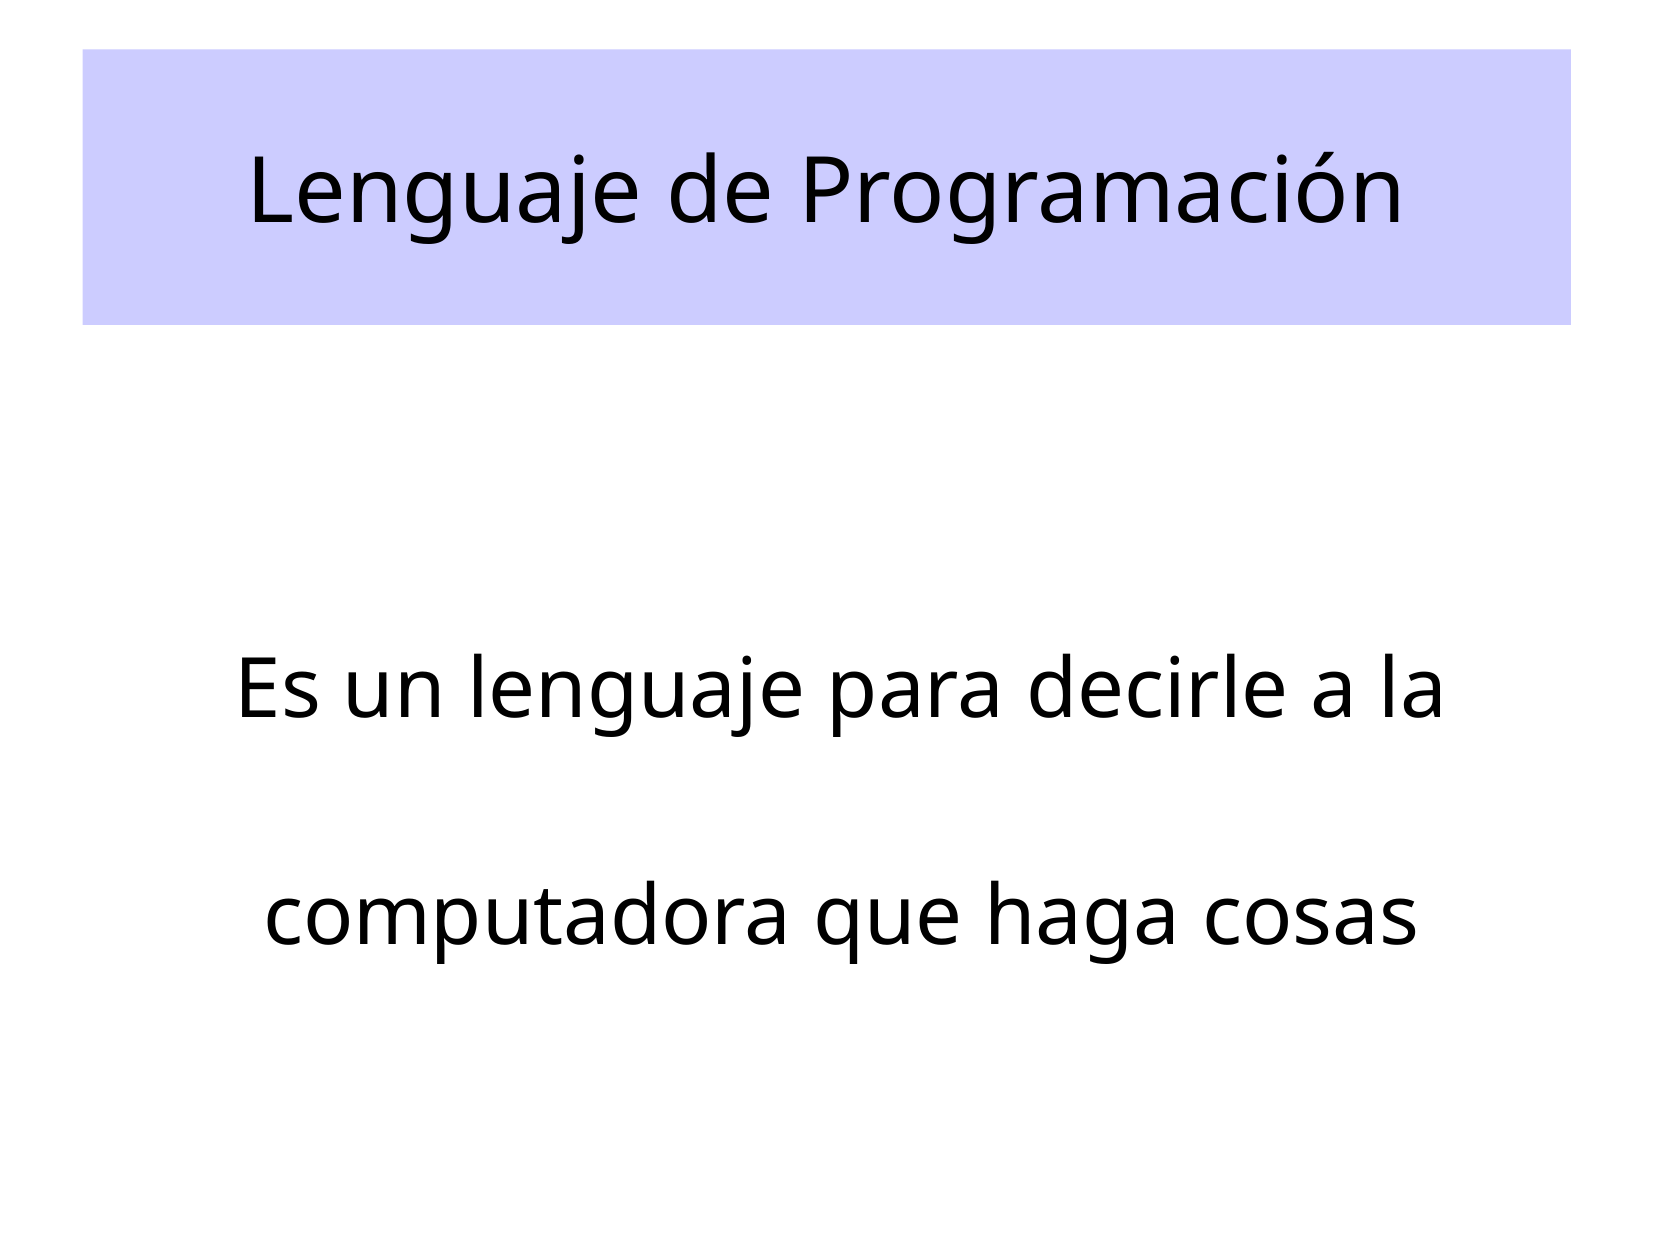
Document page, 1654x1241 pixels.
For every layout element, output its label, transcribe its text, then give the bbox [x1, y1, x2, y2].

subtitle Es un lenguaje para decirle a la computadora que haga cosas [206, 420, 1477, 1063]
title Lenguaje de Programación [82, 49, 1571, 325]
